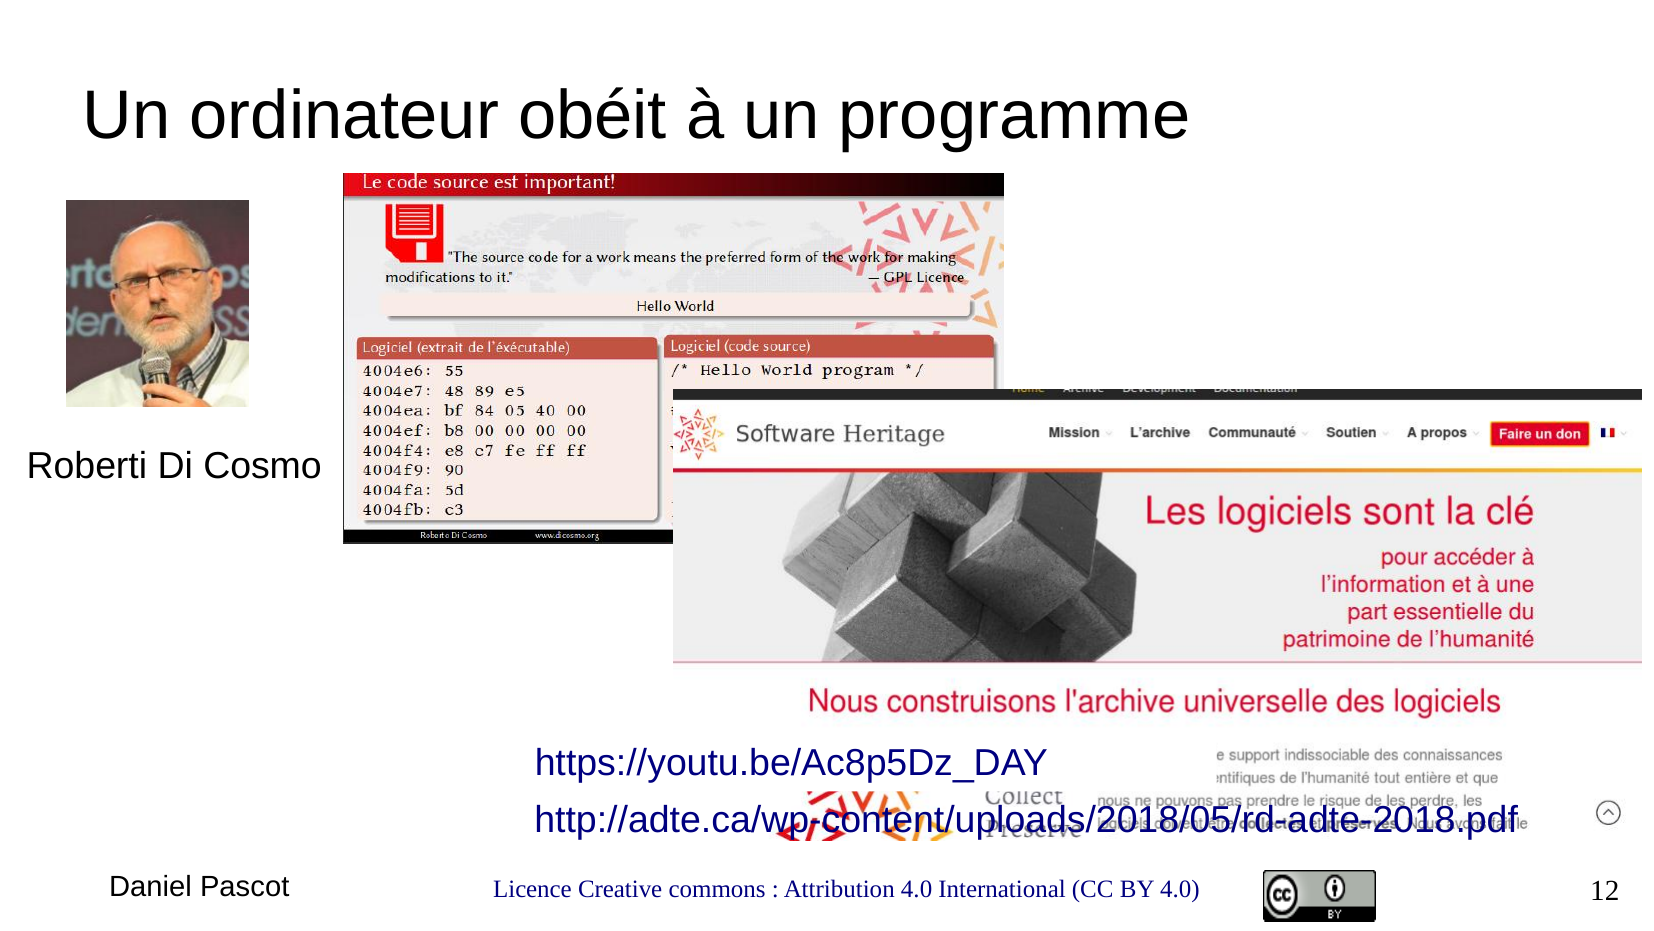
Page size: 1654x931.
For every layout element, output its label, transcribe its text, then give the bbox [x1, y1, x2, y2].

text_box http://adte.ca/wp-content/uploads/2018/05/rd-adte-2018.pdf [519, 791, 1534, 849]
picture [66, 200, 249, 407]
picture [343, 173, 1642, 841]
text_box Roberti Di Cosmo [11, 437, 343, 508]
text_box https://youtu.be/Ac8p5Dz_DAY [520, 734, 1217, 792]
title Un ordinateur obéit à un programme [82, 37, 1571, 193]
picture [1263, 870, 1376, 922]
